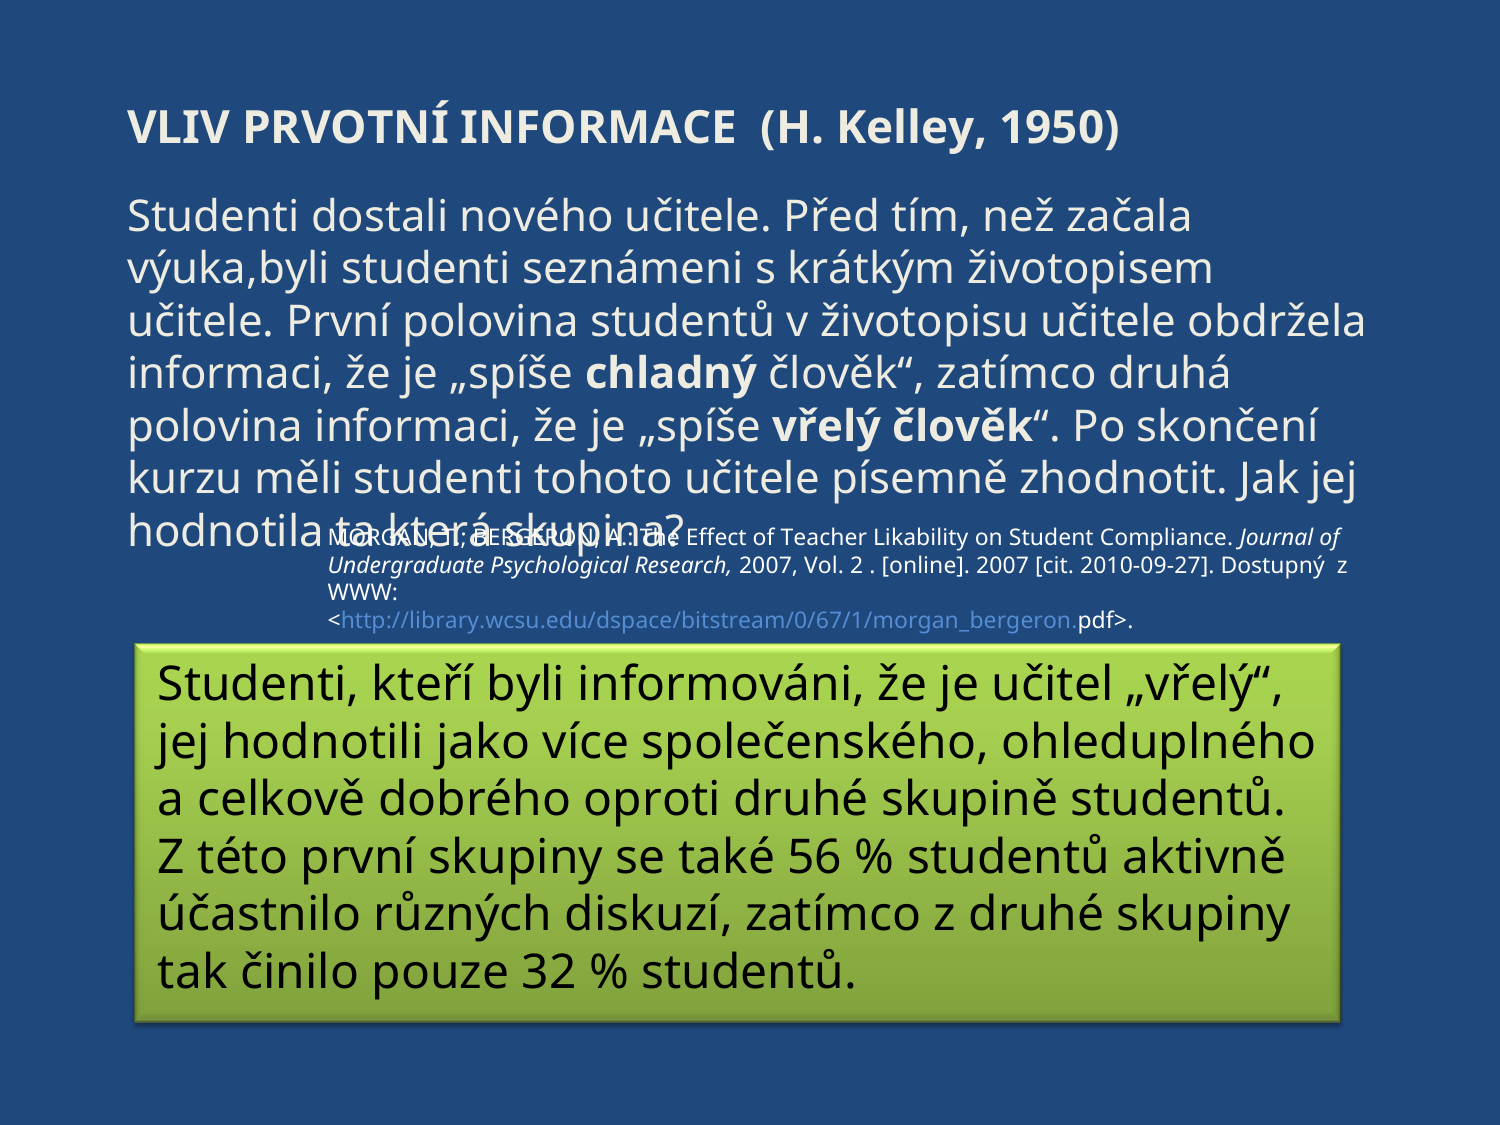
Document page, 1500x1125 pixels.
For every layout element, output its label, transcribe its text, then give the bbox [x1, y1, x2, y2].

text_box Studenti, kteří byli informováni, že je učitel „vřelý“, jej hodnotili jako více společenského, ohleduplného a celkově dobrého oproti druhé skupině studentů. Z této první skupiny se také 56 % studentů aktivně účastnilo různých diskuzí, zatímco z druhé skupiny tak činilo pouze 32 % studentů. [135, 645, 1341, 1024]
picture [120, 631, 1366, 1035]
text_box MORGAN, T.; BERGERON, A.: The Effect of Teacher Likability on Student Compliance. Journal of Undergraduate Psychological Research, 2007, Vol. 2 . [online]. 2007 [cit. 2010-09-27]. Dostupný z WWW: <http://library.wcsu.edu/dspace/bitstream/0/67/1/morgan_bergeron.pdf>. [312, 515, 1430, 645]
title VLIV PRVOTNÍ INFORMACE (H. Kelley, 1950) Studenti dostali nového učitele. Před tím, než začala výuka,byli studenti seznámeni s krátkým životopisem učitele. První polovina studentů v životopisu učitele obdržela informaci, že je „spíše chladný člověk“, zatímco druhá polovina informaci, že je „spíše vřelý člověk“. Po skončení kurzu měli studenti tohoto učitele písemně zhodnotit. Jak jej hodnotila ta která skupina? [112, 89, 1388, 610]
